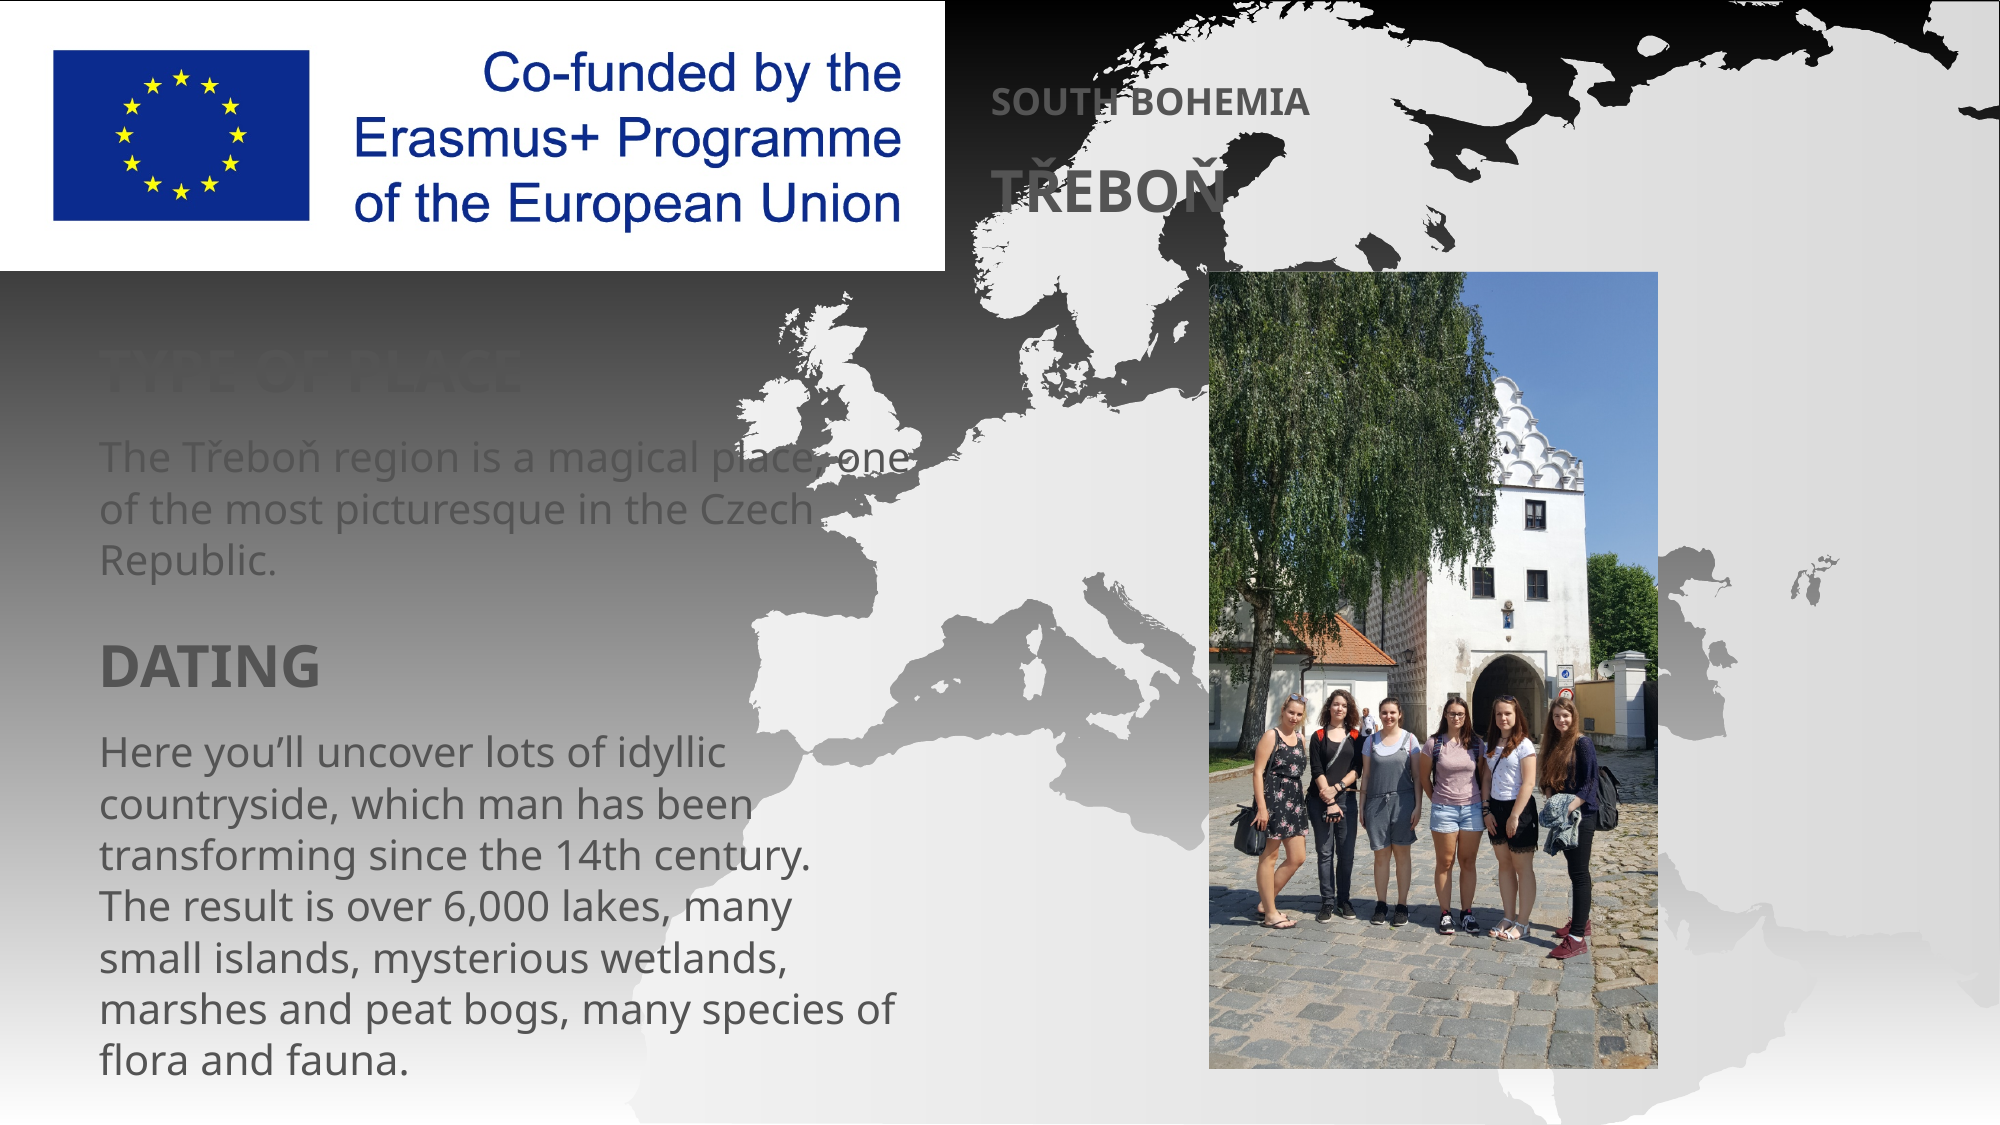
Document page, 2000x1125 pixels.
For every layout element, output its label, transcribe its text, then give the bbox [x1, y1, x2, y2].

text_box SOUTH BOHEMIA TŘEBOŇ [976, 68, 1945, 237]
picture [1208, 271, 1658, 1069]
picture [0, 1, 945, 271]
text_box DATING Here you’ll uncover lots of idyllic countryside, which man has been transforming since the 14th century. The result is over 6,000 lakes, many small islands, mysterious wetlands, marshes and peat bogs, many species of flora and fauna. [84, 622, 918, 1125]
text_box TYPE OF PLACE The Třeboň region is a magical place, one of the most picturesque in the Czech Republic. [84, 327, 946, 640]
